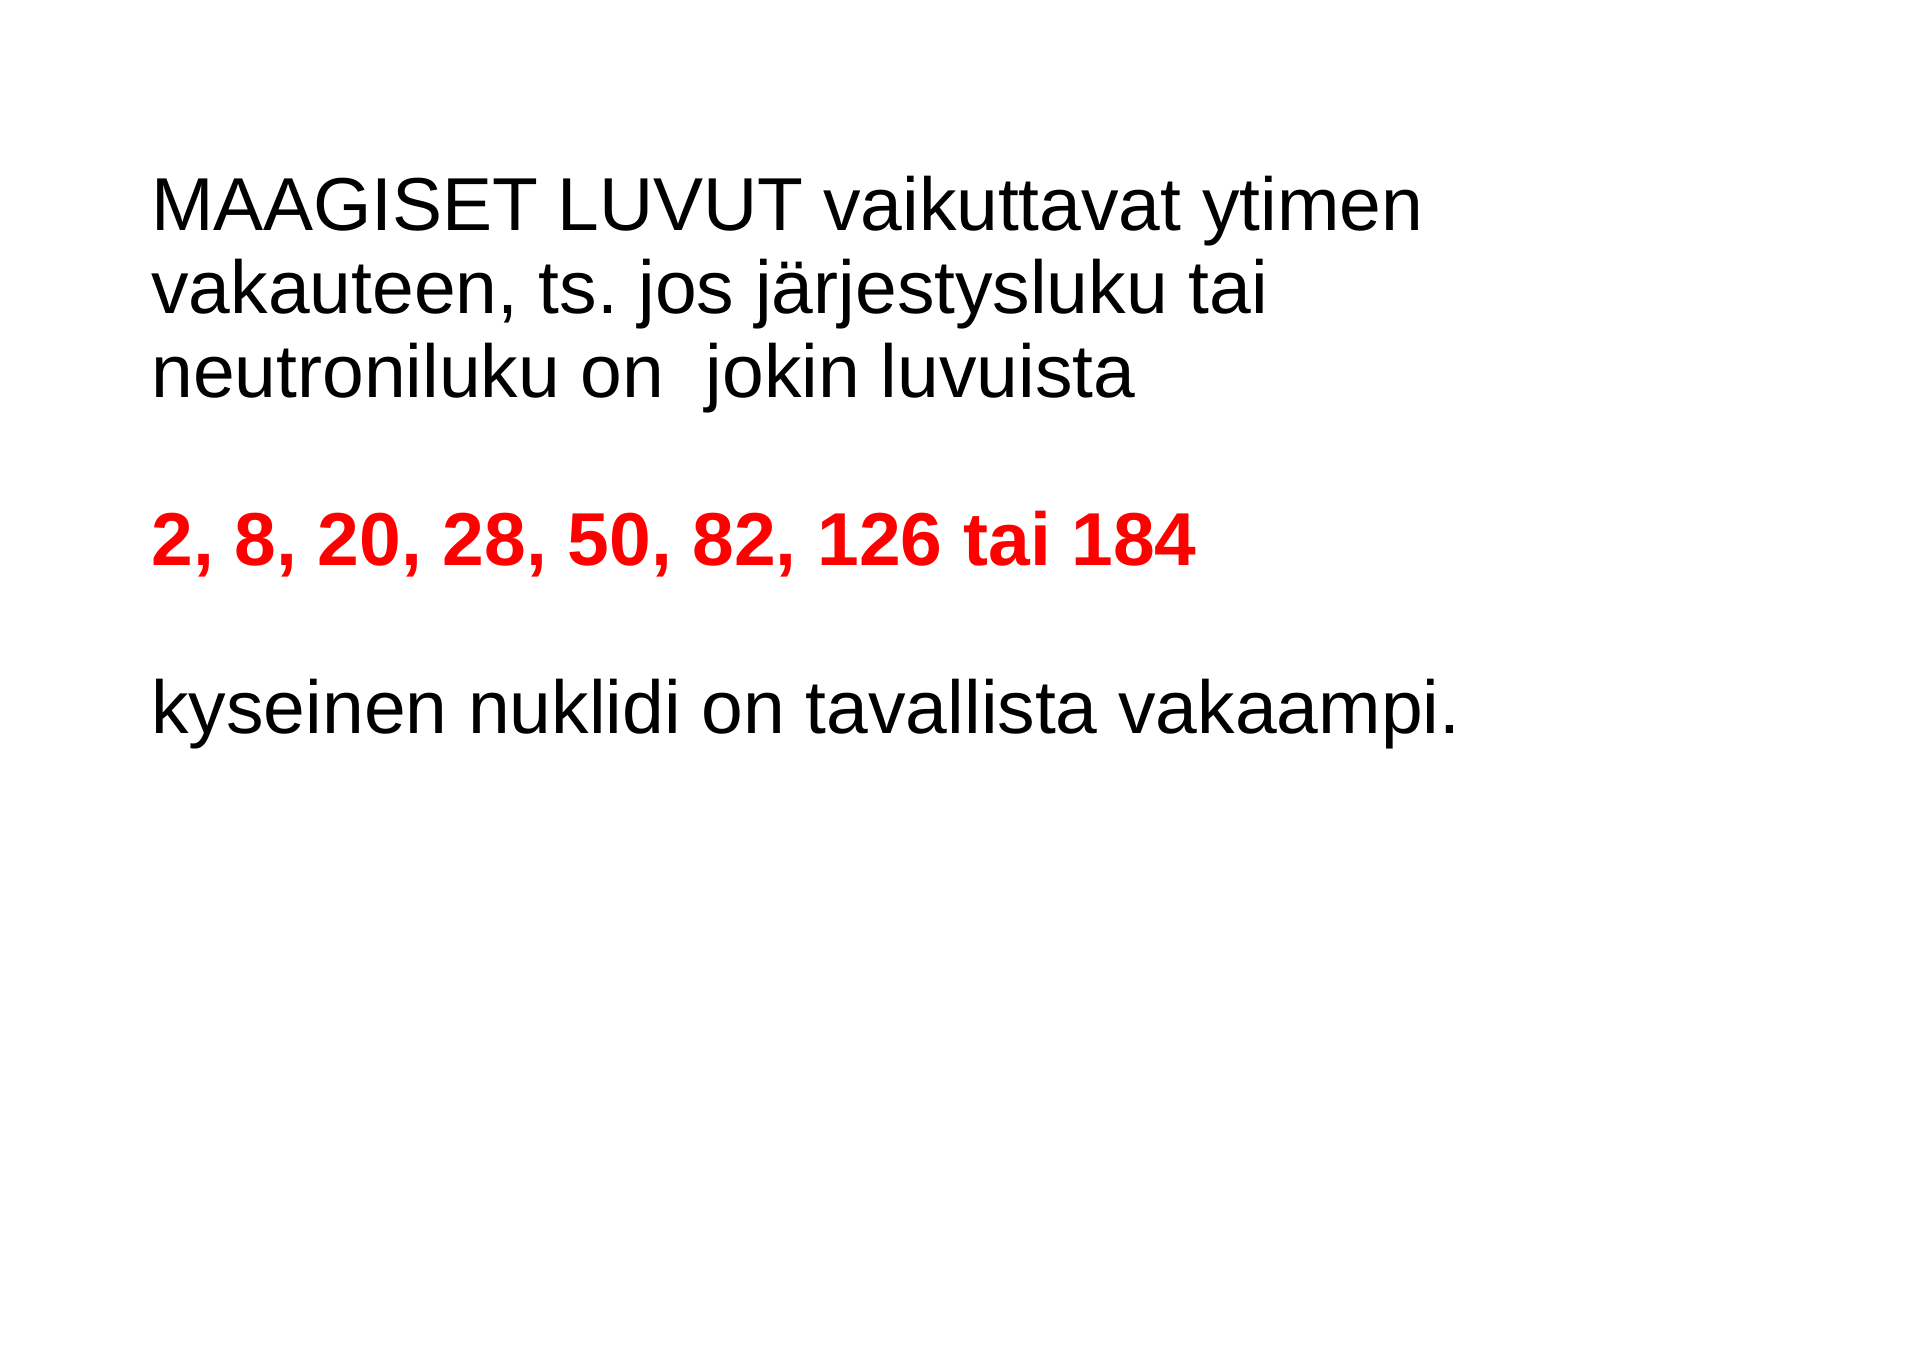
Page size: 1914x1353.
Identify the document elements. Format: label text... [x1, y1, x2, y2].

text_box MAAGISET LUVUT vaikuttavat ytimen vakauteen, ts. jos järjestysluku tai neutroniluku on jokin luvuista 2, 8, 20, 28, 50, 82, 126 tai 184 kyseinen nuklidi on tavallista vakaampi. [136, 154, 1695, 1133]
